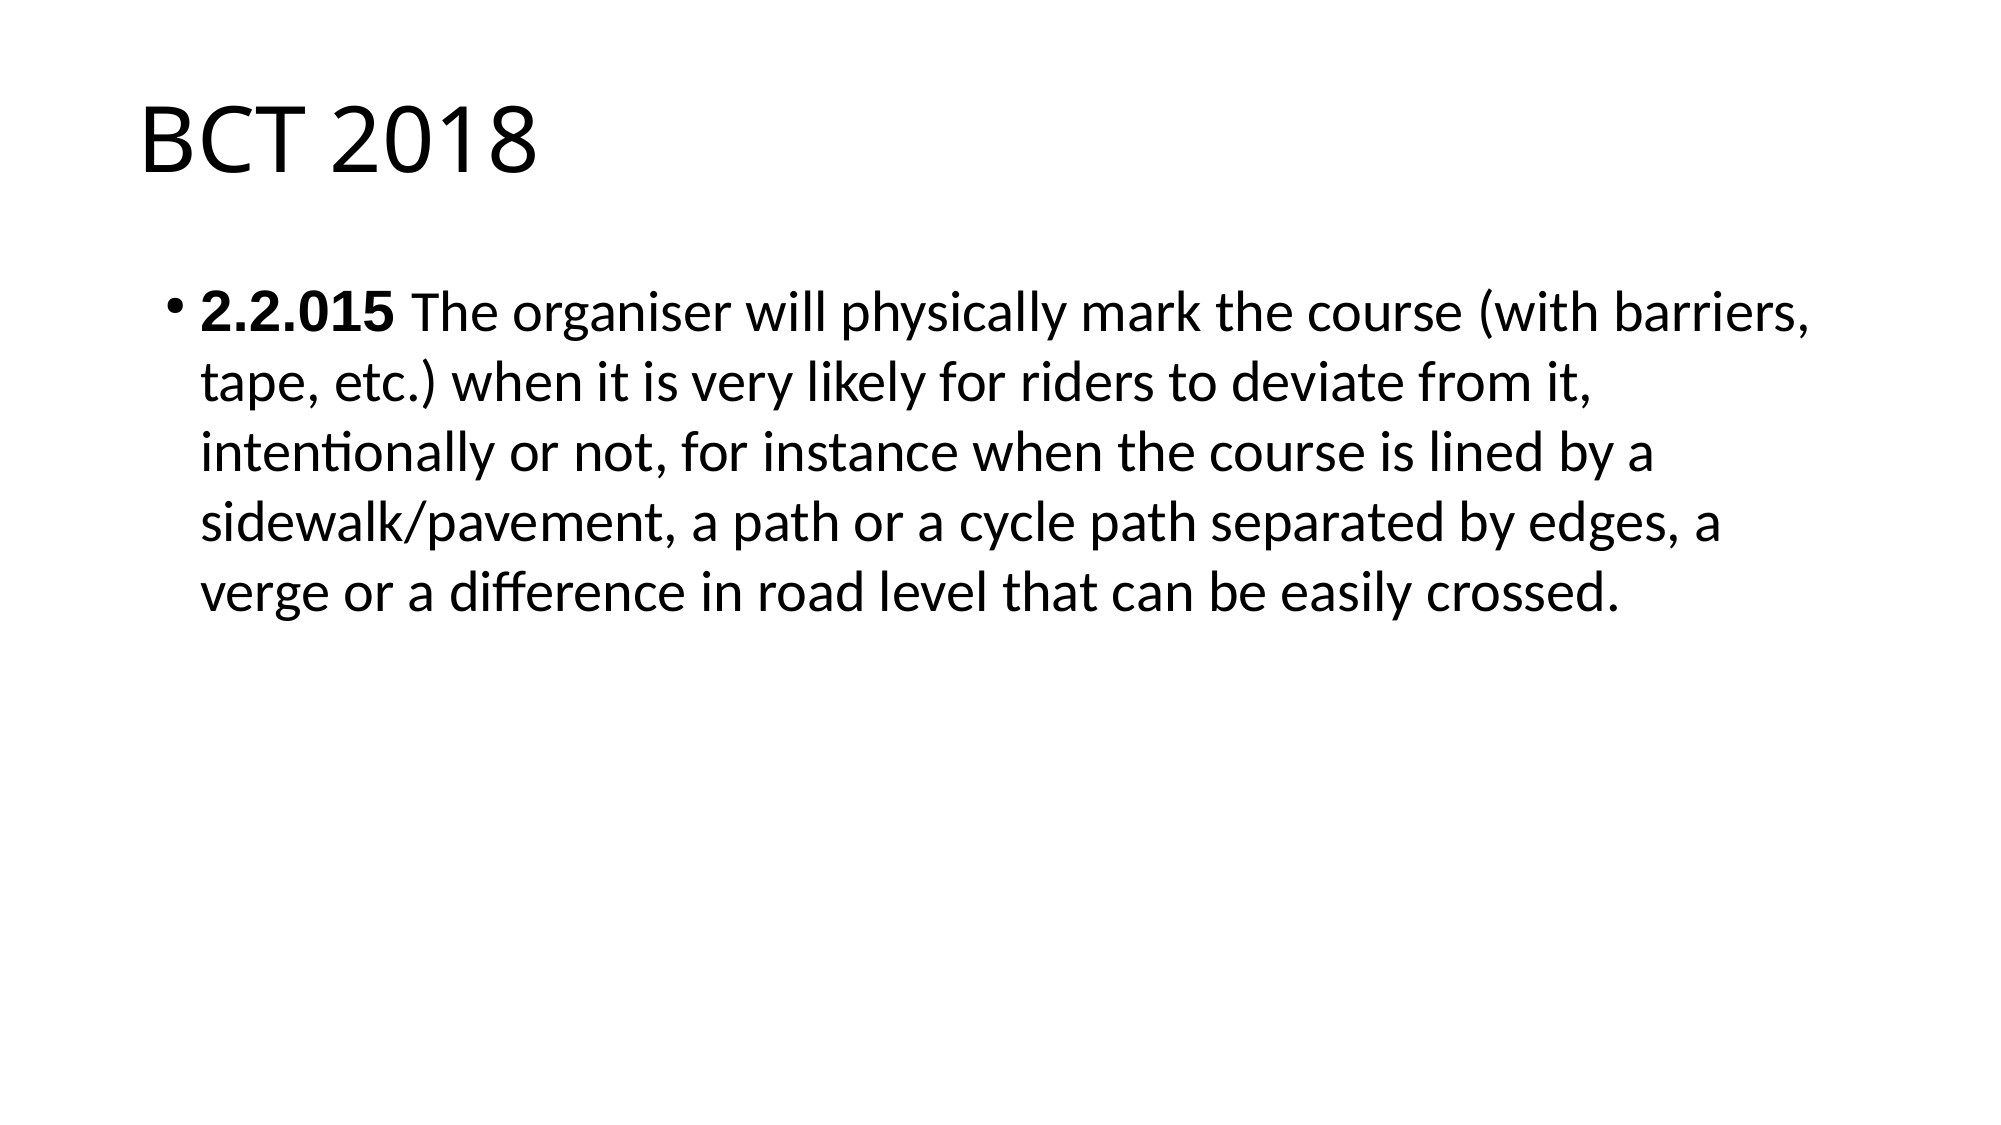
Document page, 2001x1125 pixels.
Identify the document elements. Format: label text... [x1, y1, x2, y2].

text_box [5, 47, 1731, 266]
text_box 2.2.015 The organiser will physically mark the course (with barriers, tape, etc.) when it is very likely for riders to deviate from it, intentionally or not, for instance when the course is lined by a sidewalk/pavement, a path or a cycle path separated by edges, a verge or a difference in road level that can be easily crossed. [150, 265, 1875, 980]
title BCT 2018 [137, 29, 1863, 248]
